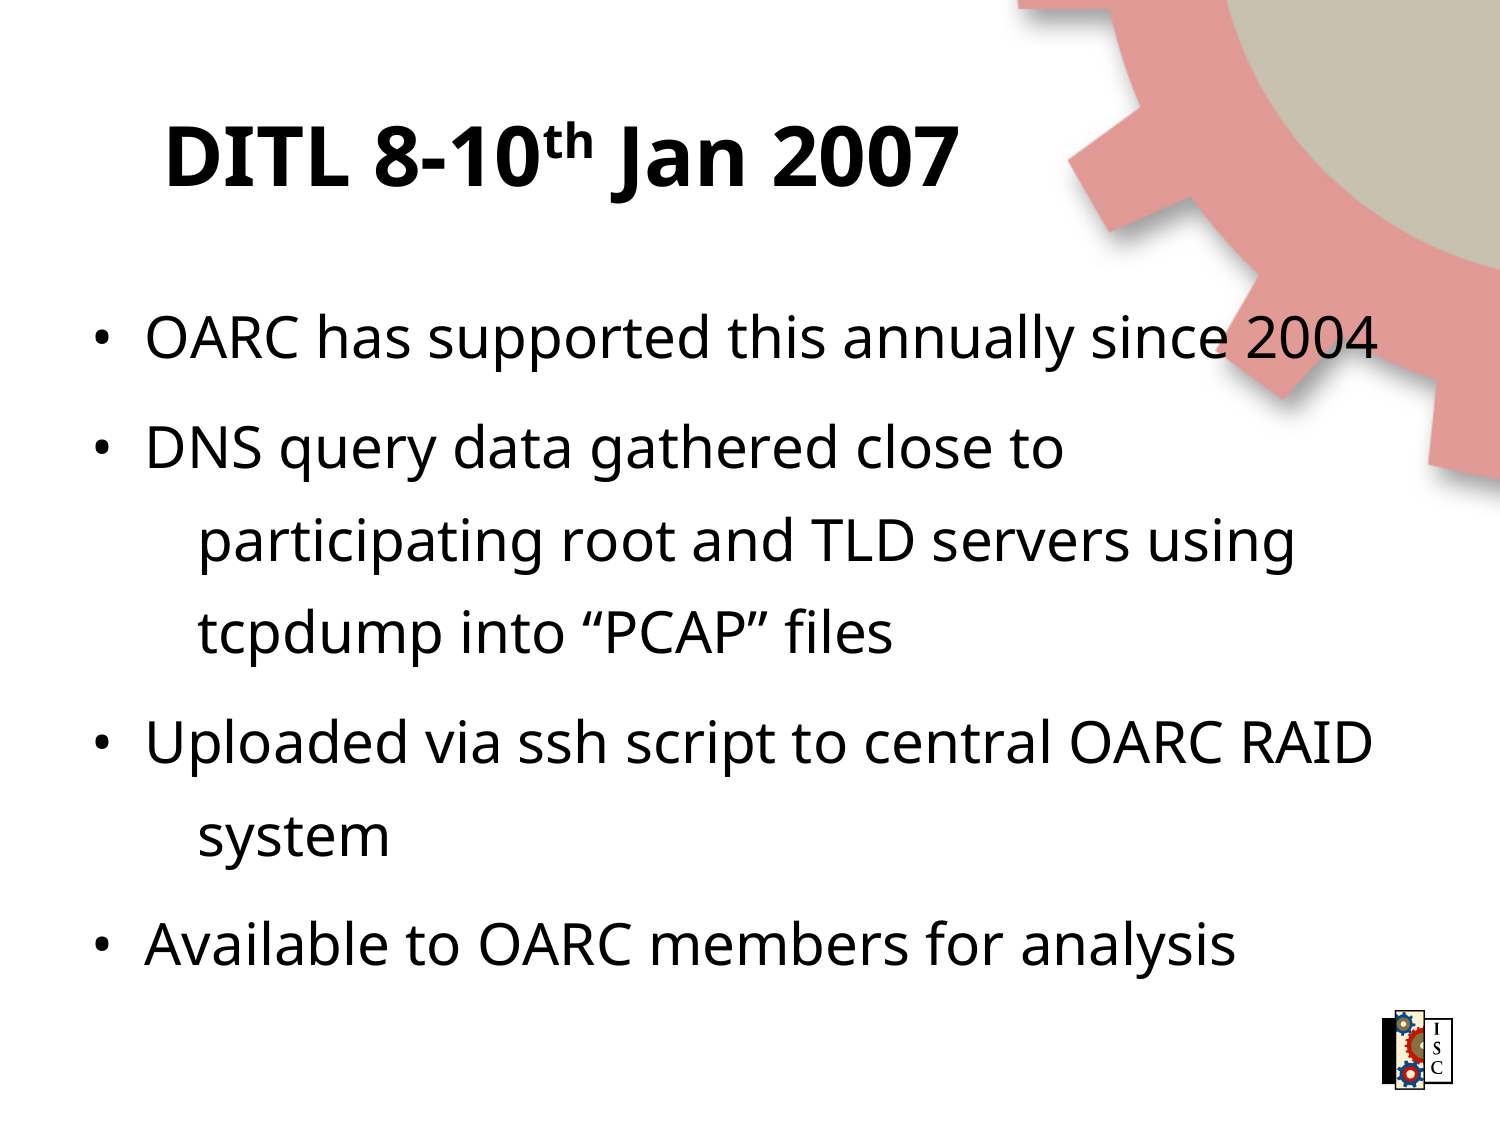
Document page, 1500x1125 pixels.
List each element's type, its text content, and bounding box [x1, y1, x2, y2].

list OARC has supported this annually since 2004 DNS query data gathered close to participating root and TLD servers using tcpdump into “PCAP” files Uploaded via ssh script to central OARC RAID system Available to OARC members for analysis [91, 295, 1406, 1016]
picture [0, 0, 1500, 1125]
title DITL 8-10th Jan 2007 [162, 30, 1473, 276]
